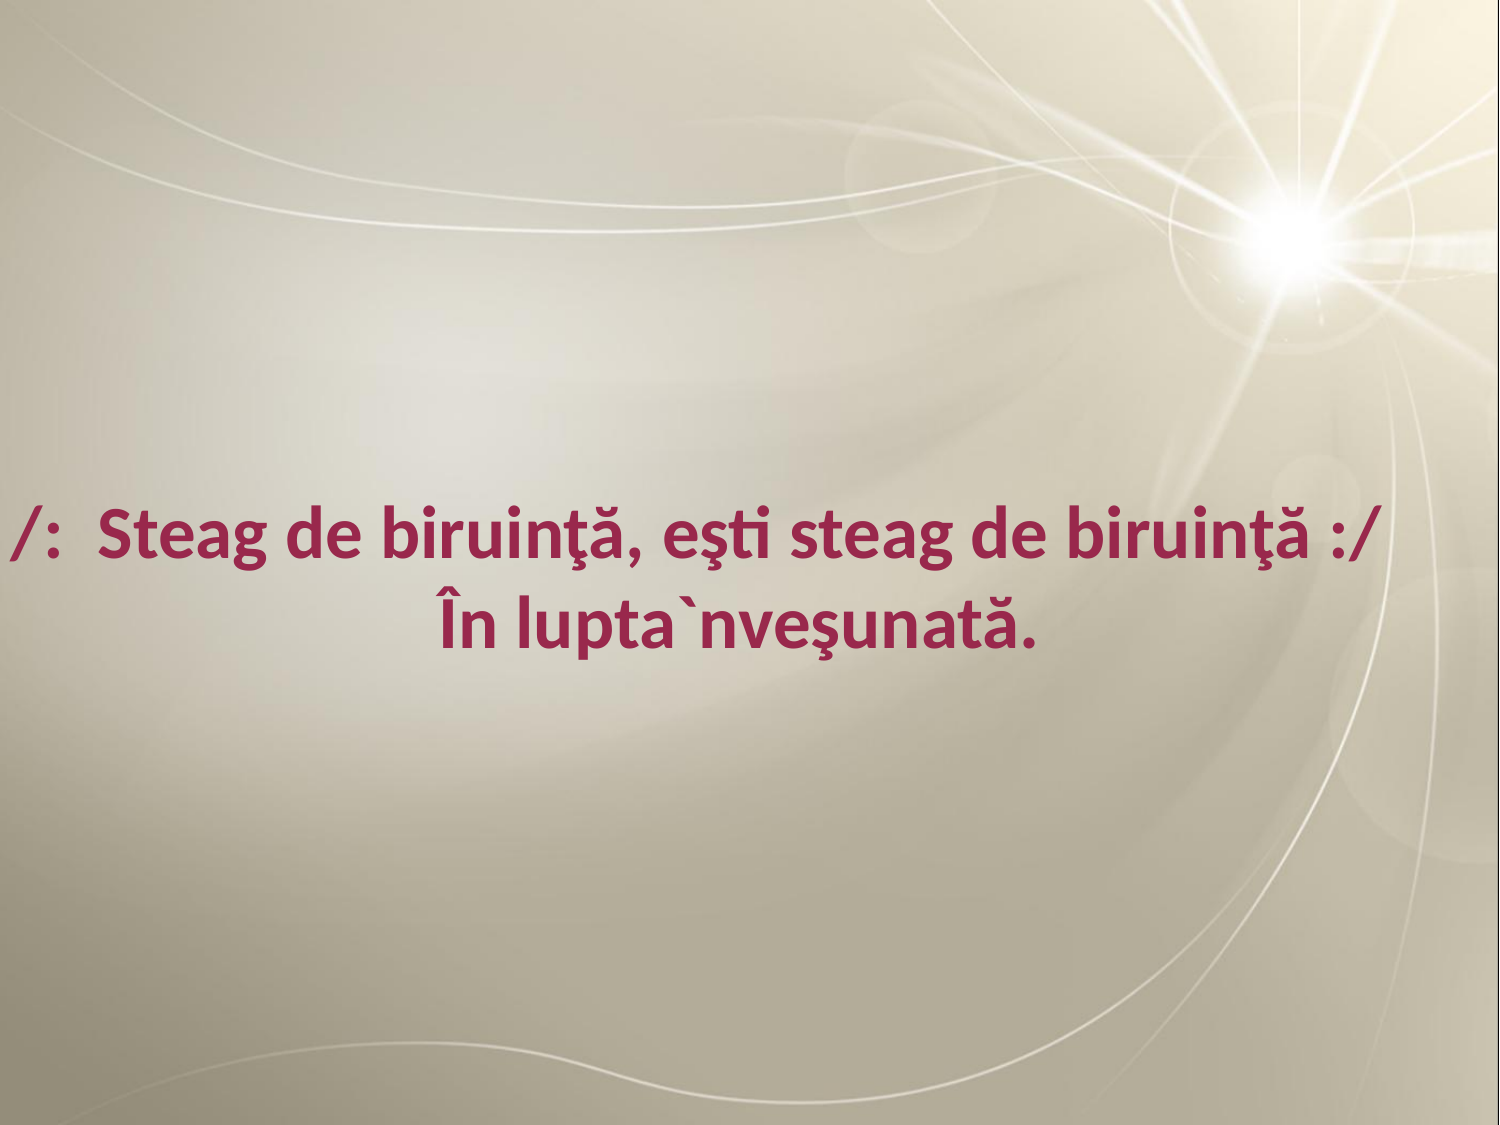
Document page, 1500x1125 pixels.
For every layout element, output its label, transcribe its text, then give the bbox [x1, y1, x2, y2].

picture [0, 0, 1499, 1125]
title /: Steag de biruinţă, eşti steag de biruinţă :/ În lupta`nveşunată. [0, 284, 1447, 864]
